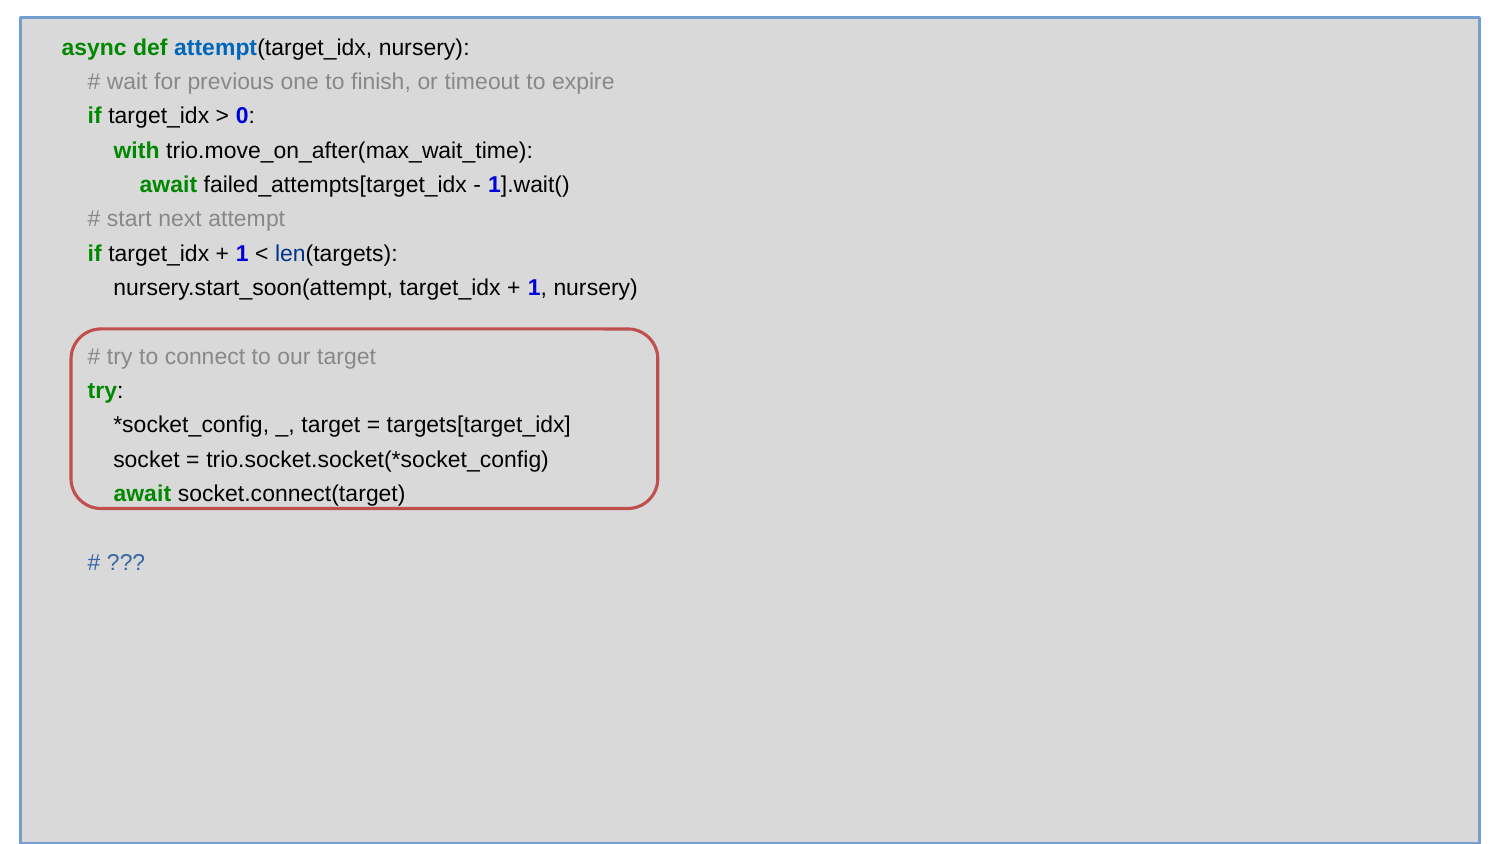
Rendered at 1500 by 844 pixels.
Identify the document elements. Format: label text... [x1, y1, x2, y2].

text_box async def attempt(target_idx, nursery): # wait for previous one to finish, or timeout to expire if target_idx > 0: with trio.move_on_after(max_wait_time): await failed_attempts[target_idx - 1].wait() # start next attempt if target_idx + 1 < len(targets): nursery.start_soon(attempt, target_idx + 1, nursery) # try to connect to our target try: *socket_config, _, target = targets[target_idx] socket = trio.socket.socket(*socket_config) await socket.connect(target) # ??? [20, 17, 1480, 844]
